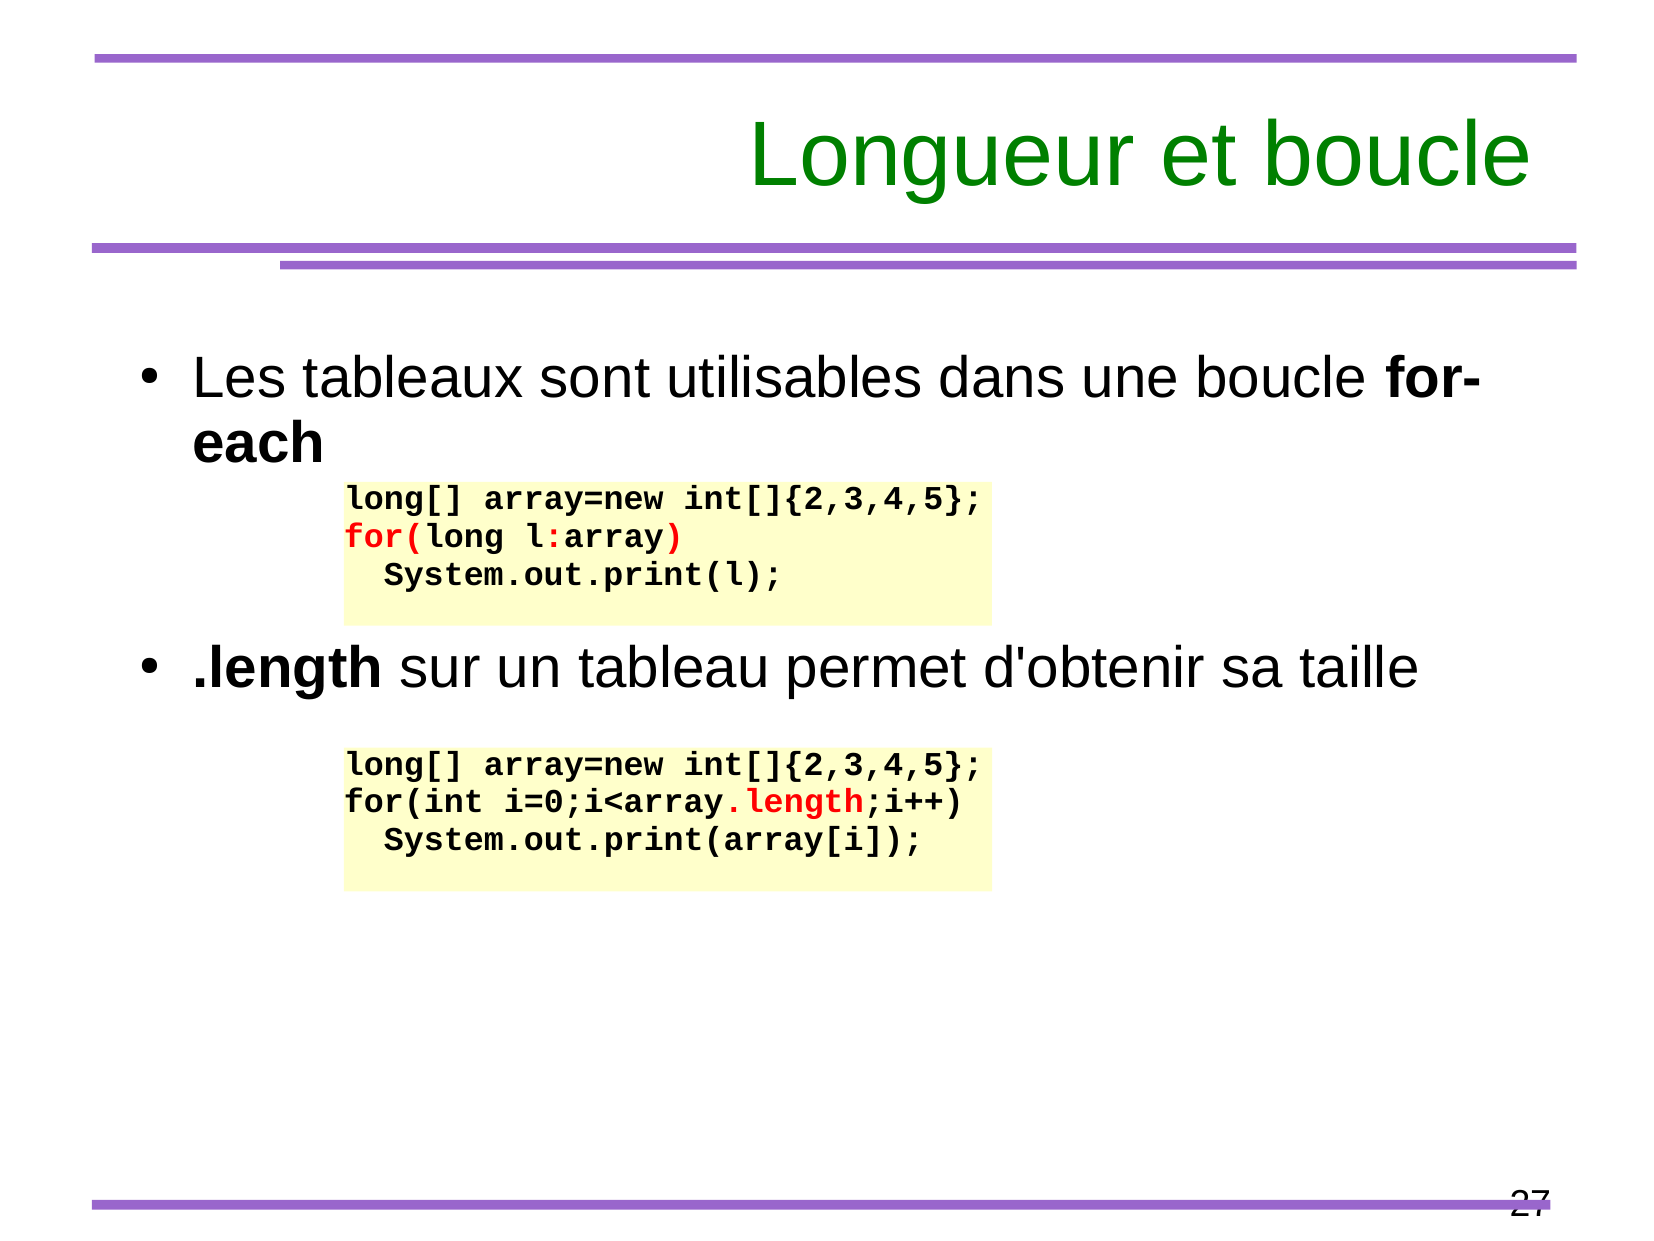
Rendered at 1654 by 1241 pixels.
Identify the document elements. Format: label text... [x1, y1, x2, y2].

title Longueur et boucle [121, 49, 1534, 257]
list Les tableaux sont utilisables dans une boucle for-each .length sur un tableau permet d'obtenir sa taille [121, 344, 1534, 1127]
text_box long[] array=new int[]{2,3,4,5}; for(long l:array) System.out.print(l); [343, 481, 992, 626]
text_box long[] array=new int[]{2,3,4,5}; for(int i=0;i<array.length;i++) System.out.print(array[i]); [343, 747, 993, 892]
